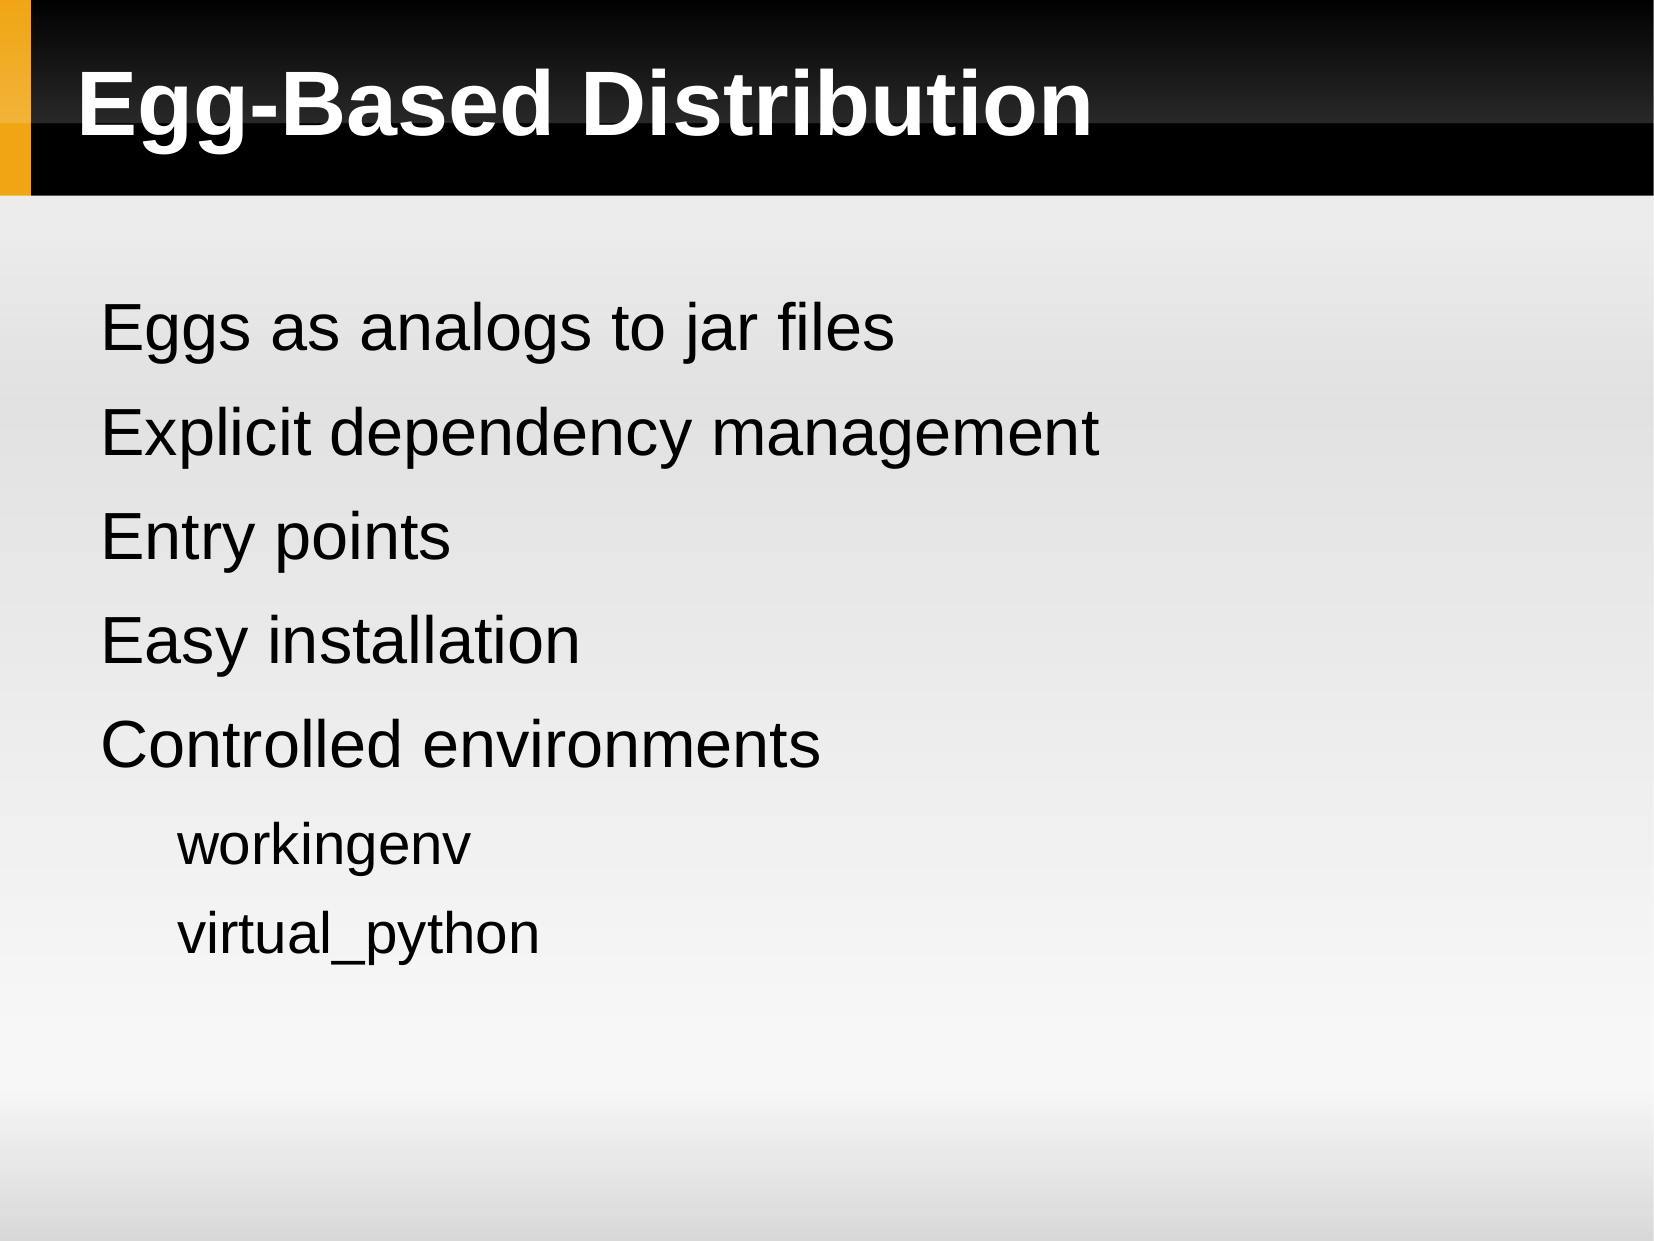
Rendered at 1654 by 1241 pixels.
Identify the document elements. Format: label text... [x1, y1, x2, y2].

picture [0, 0, 1654, 1241]
list Eggs as analogs to jar files Explicit dependency management Entry points Easy installation Controlled environments workingenv virtual_python [82, 290, 1571, 1094]
title Egg-Based Distribution [76, 7, 1565, 200]
